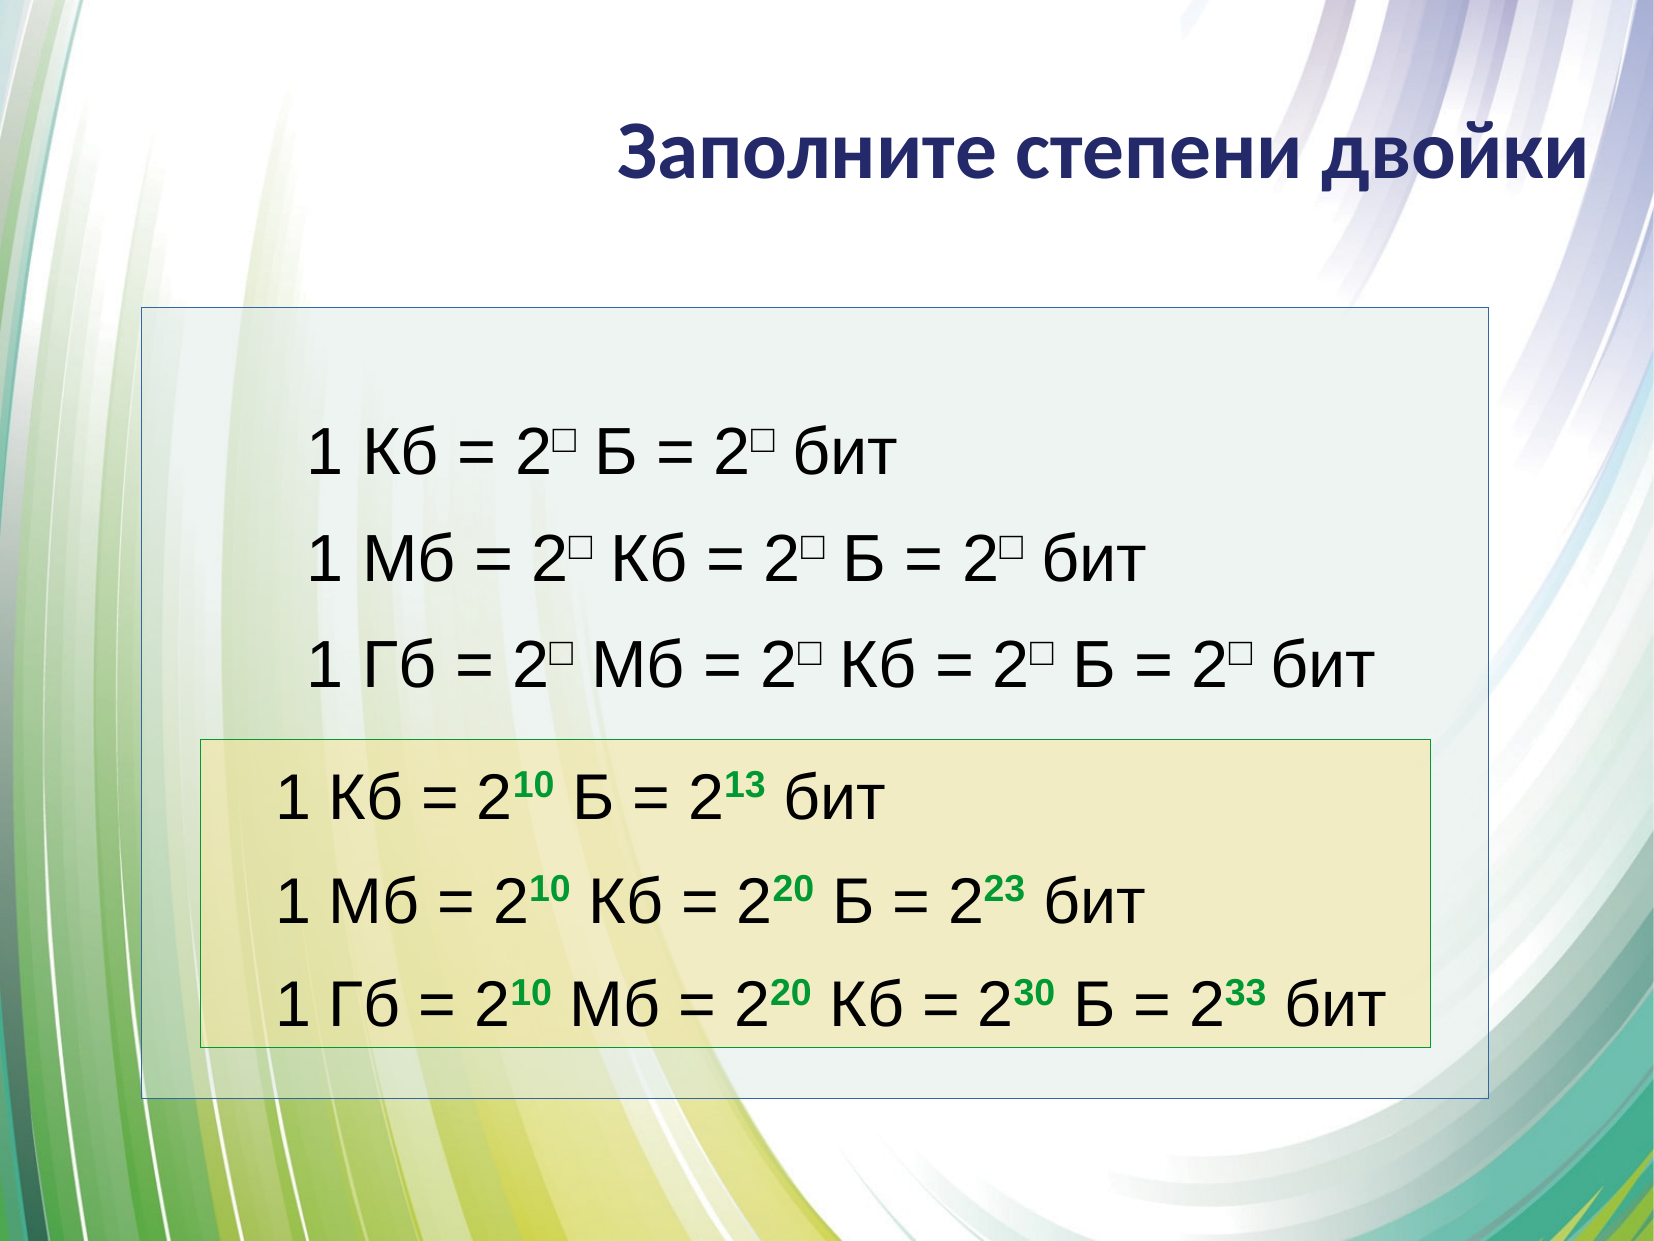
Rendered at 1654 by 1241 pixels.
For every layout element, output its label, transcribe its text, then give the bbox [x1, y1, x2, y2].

text_box 1 Кб = 2□ Б = 2□ бит 1 Мб = 2□ Кб = 2□ Б = 2□ бит 1 Гб = 2□ Мб = 2□ Кб = 2□ Б = 2□ бит [232, 392, 1406, 710]
text_box Заполните степени двойки [602, 34, 1622, 256]
text_box 1 Кб = 210 Б = 213 бит 1 Мб = 210 Кб = 220 Б = 223 бит 1 Гб = 210 Мб = 220 Кб = 230 Б = 233 бит [200, 739, 1431, 1048]
text_box [141, 307, 1489, 1099]
picture [0, 0, 1654, 1241]
